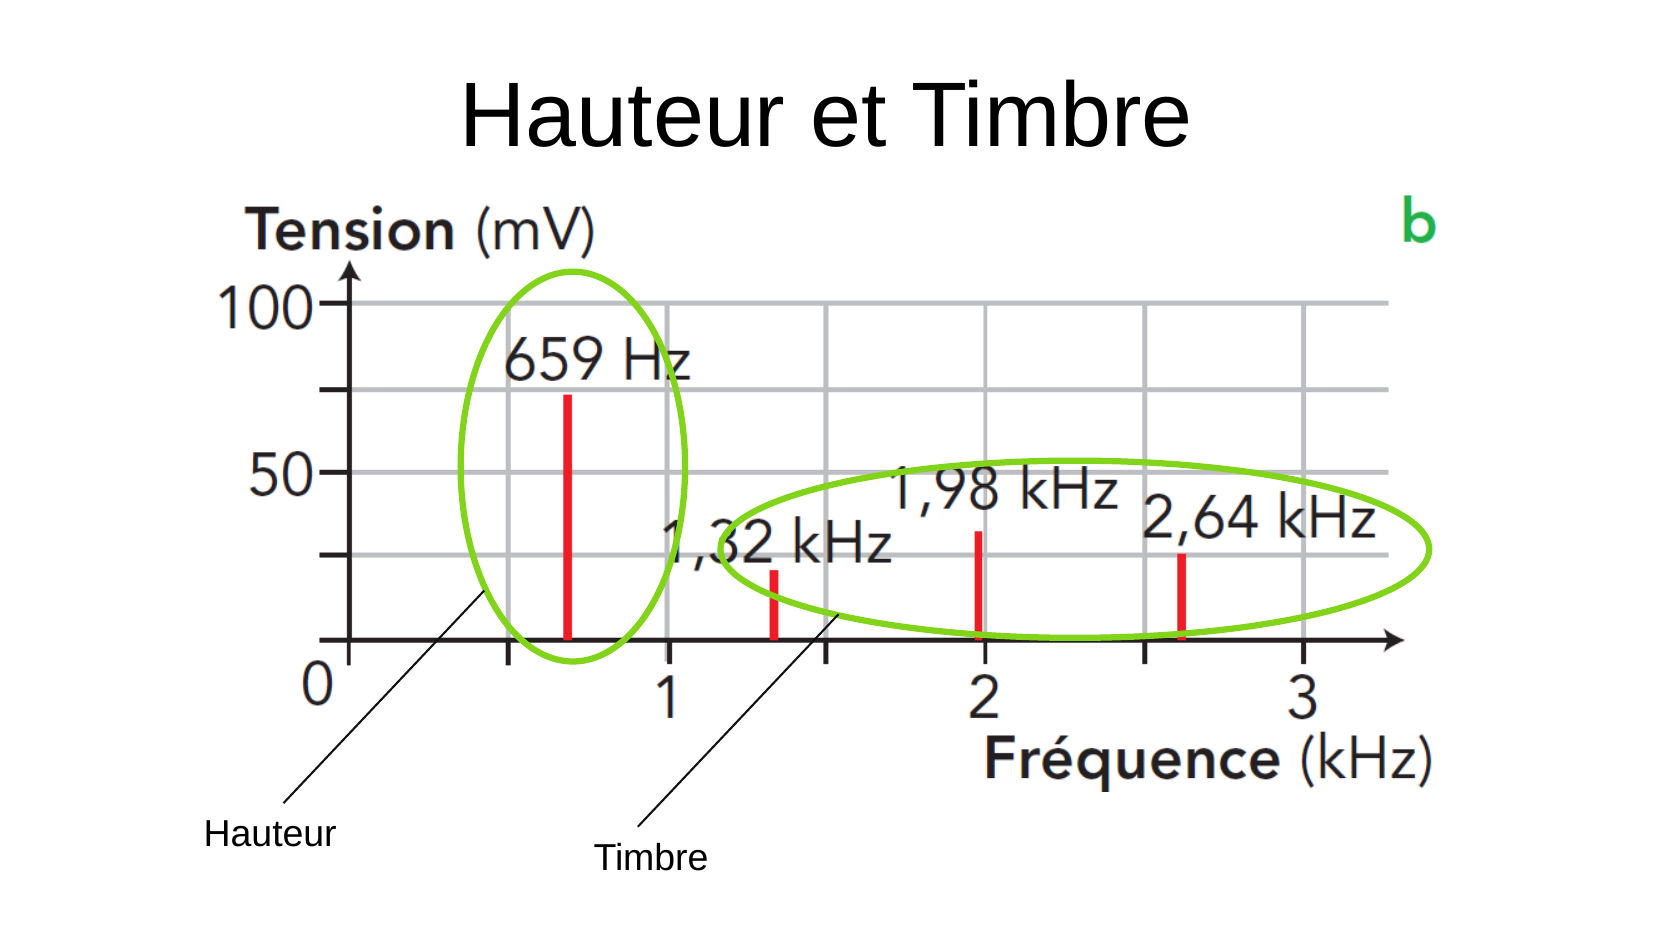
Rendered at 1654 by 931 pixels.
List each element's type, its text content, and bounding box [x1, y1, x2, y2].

picture [724, 464, 1426, 634]
picture [187, 173, 1465, 792]
picture [464, 275, 681, 658]
text_box Hauteur [188, 805, 544, 863]
text_box Timbre [578, 829, 934, 928]
title Hauteur et Timbre [82, 37, 1571, 193]
